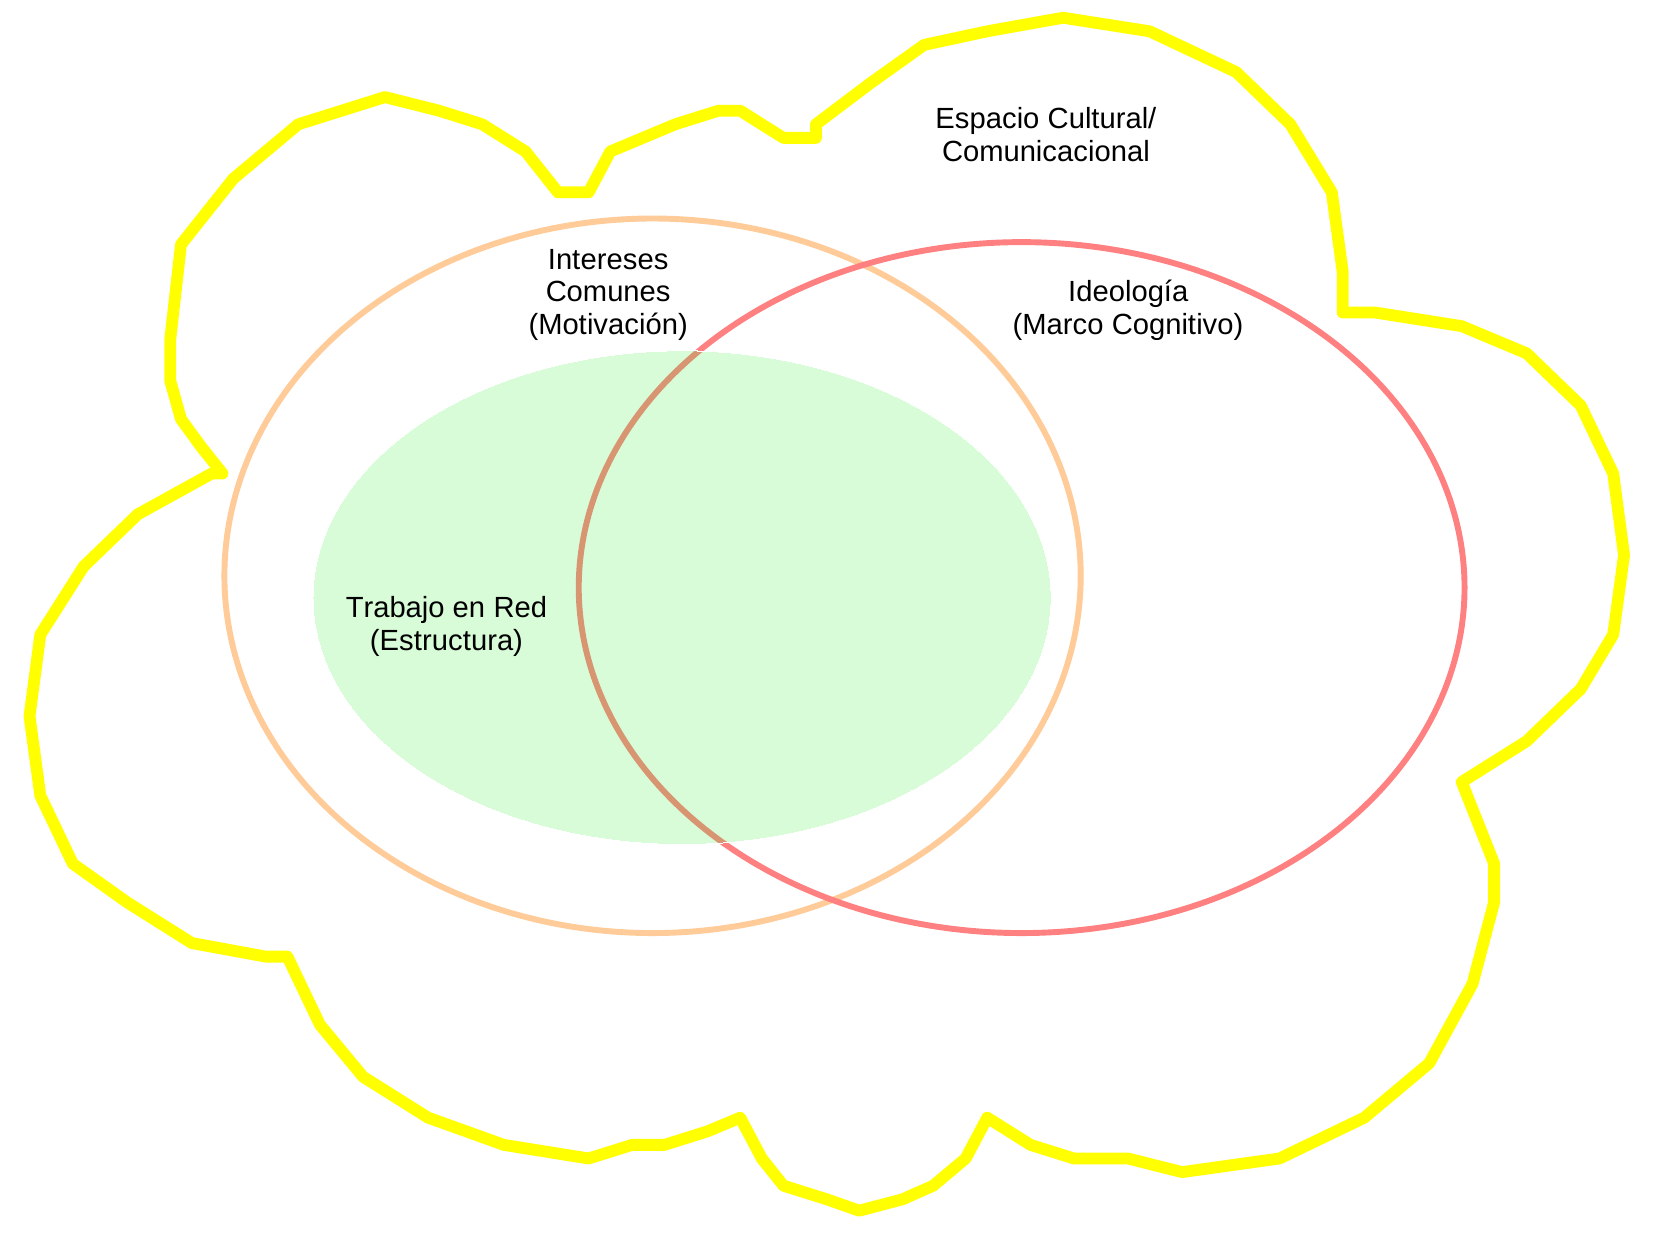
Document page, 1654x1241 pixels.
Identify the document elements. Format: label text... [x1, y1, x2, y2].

text_box Ideología (Marco Cognitivo) [998, 268, 1259, 349]
text_box Espacio Cultural/ Comunicacional [920, 94, 1172, 175]
text_box Trabajo en Red (Estructura) [331, 583, 563, 665]
text_box [312, 350, 1052, 845]
text_box Intereses Comunes (Motivación) [513, 235, 703, 349]
